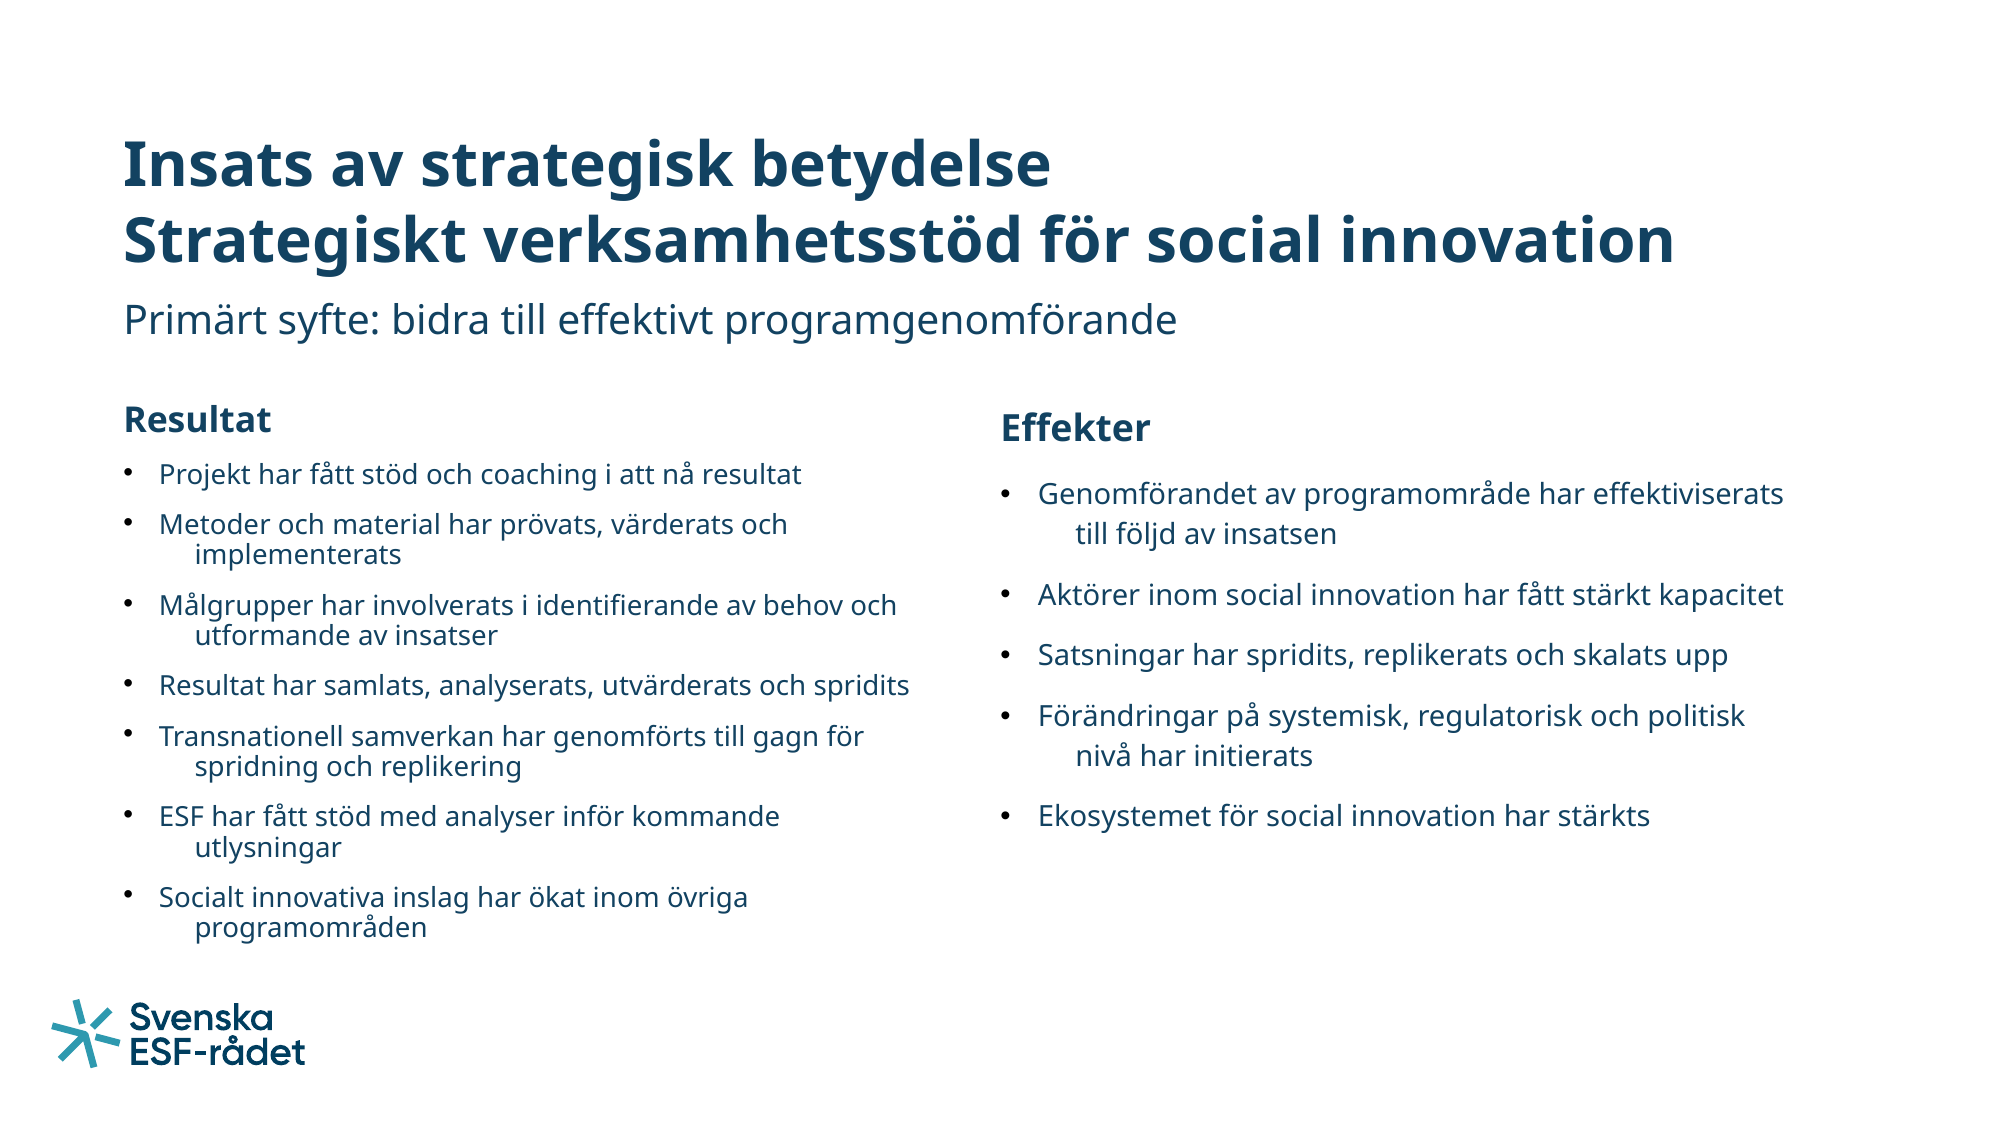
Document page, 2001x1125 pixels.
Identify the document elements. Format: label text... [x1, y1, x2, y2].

title Insats av strategisk betydelse Strategiskt verksamhetsstöd för social innovation [108, 92, 1805, 310]
text_box Resultat Projekt har fått stöd och coaching i att nå resultat Metoder och material har prövats, värderats och implementerats Målgrupper har involverats i identifierande av behov och utformande av insatser Resultat har samlats, analyserats, utvärderats och spridits Transnationell samverkan har genomförts till gagn för spridning och replikering ESF har fått stöd med analyser inför kommande utlysningar Socialt innovativa inslag har ökat inom övriga programområden [108, 394, 928, 960]
list Effekter Genomförandet av programområde har effektiviserats till följd av insatsen Aktörer inom social innovation har fått stärkt kapacitet Satsningar har spridits, replikerats och skalats upp Förändringar på systemisk, regulatorisk och politisk nivå har initierats Ekosystemet för social innovation har stärkts [985, 394, 1805, 960]
list Primärt syfte: bidra till effektivt programgenomförande [108, 287, 1754, 353]
